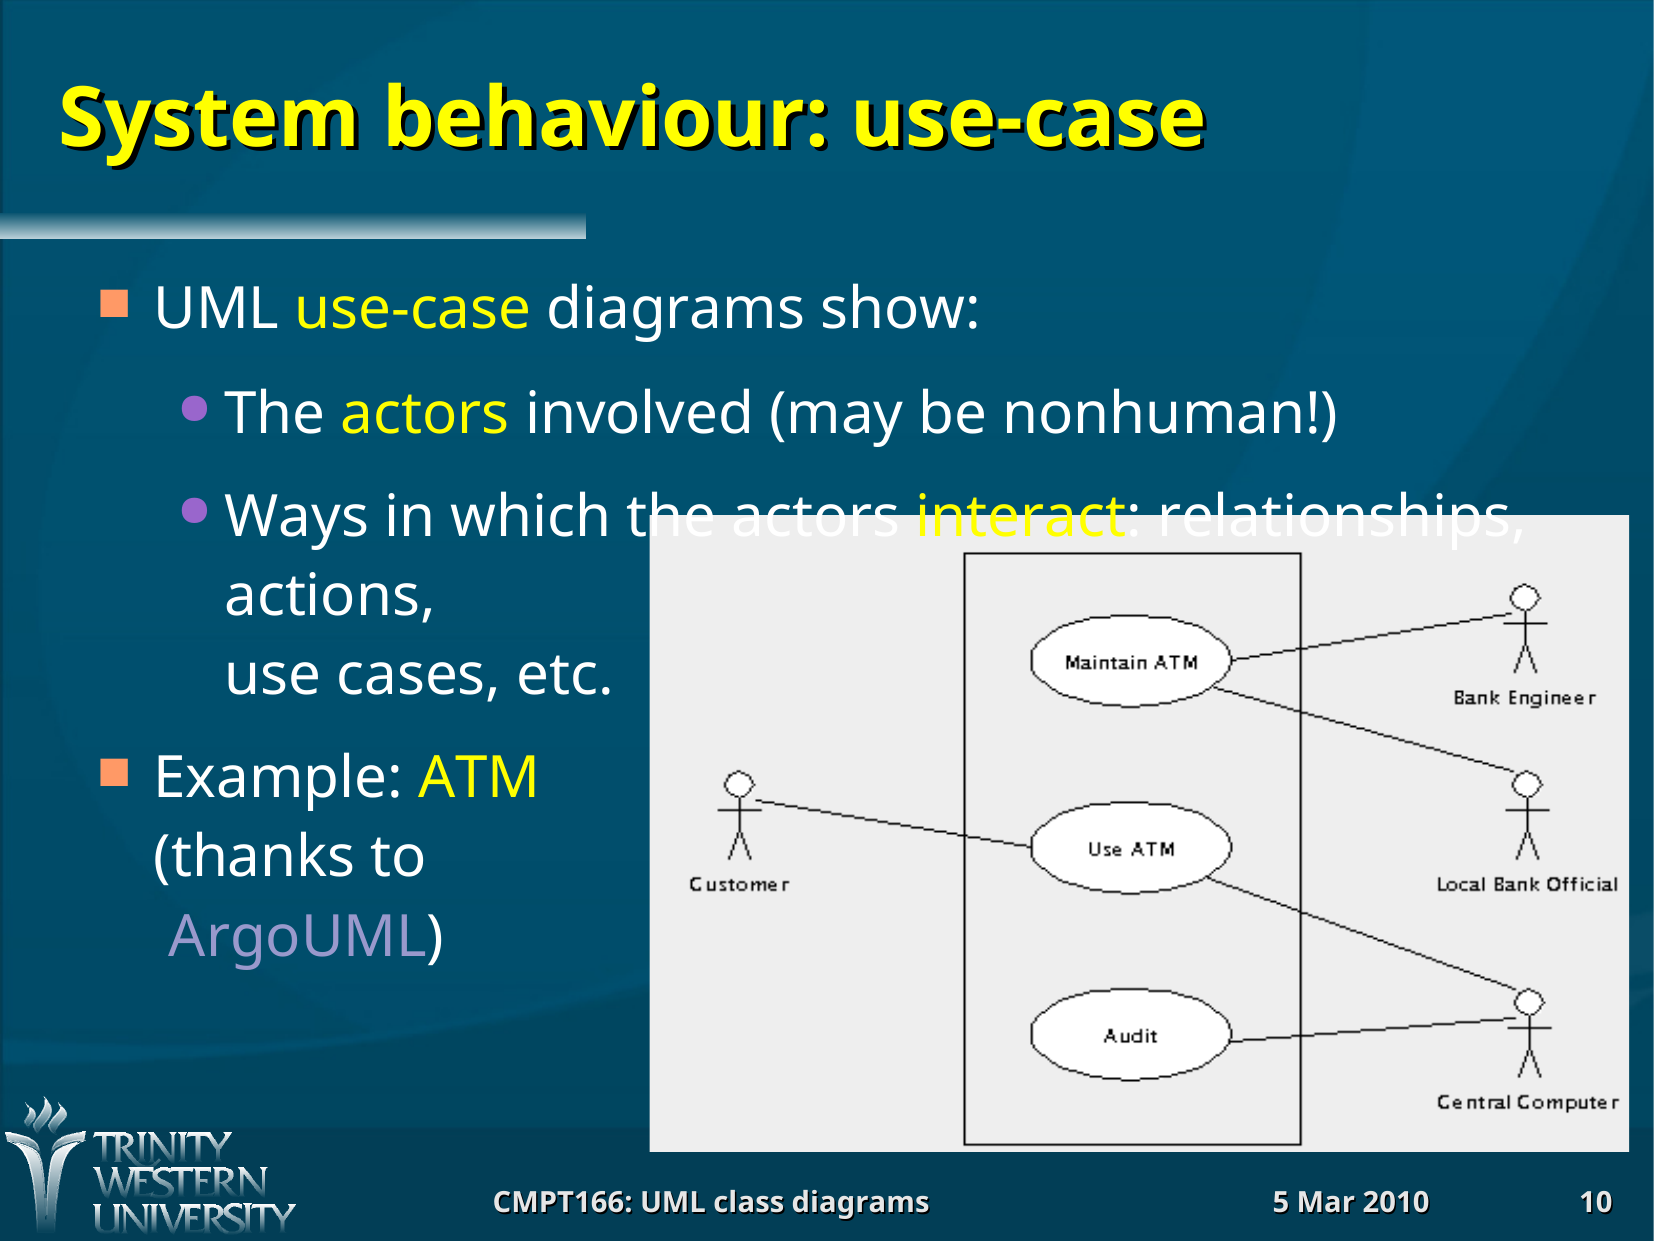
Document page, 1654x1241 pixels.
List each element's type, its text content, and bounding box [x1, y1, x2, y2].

picture [38, 1227, 54, 1232]
picture [650, 516, 1654, 1151]
list UML use-case diagrams show: The actors involved (may be nonhuman!) Ways in which the actors interact: relationships, actions, use cases, etc. Example: ATM (thanks to ArgoUML) [82, 266, 1571, 1109]
text_box 1..* [38, 1216, 56, 1221]
title System behaviour: use-case [59, 19, 1548, 208]
